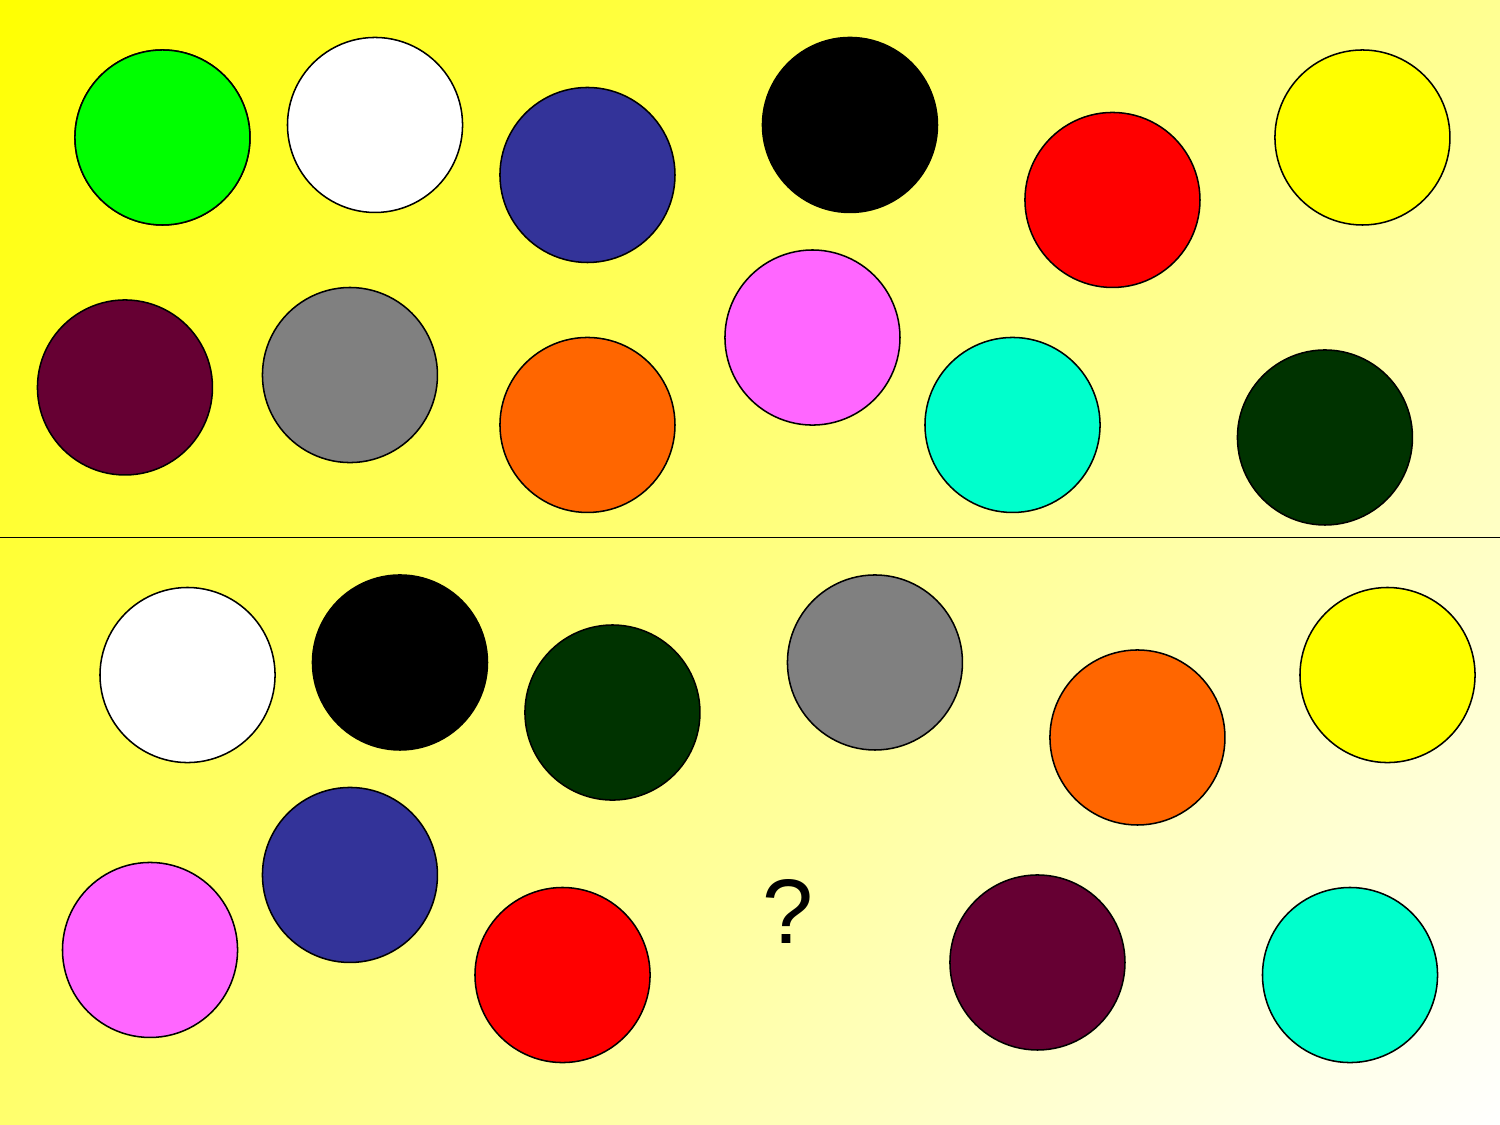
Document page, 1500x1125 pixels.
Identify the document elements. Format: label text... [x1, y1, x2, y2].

text_box [524, 624, 700, 801]
text_box [724, 249, 901, 426]
text_box [1237, 349, 1413, 526]
text_box [1024, 112, 1201, 288]
text_box [287, 37, 463, 213]
text_box ? [687, 825, 888, 988]
text_box [62, 862, 238, 1038]
text_box [262, 787, 438, 963]
text_box [99, 587, 276, 763]
text_box [262, 287, 438, 463]
text_box [949, 874, 1126, 1051]
text_box [787, 574, 963, 751]
text_box [499, 337, 676, 513]
text_box [74, 49, 250, 225]
text_box [37, 299, 213, 475]
text_box [474, 887, 651, 1063]
text_box [762, 37, 938, 213]
text_box [1299, 587, 1476, 763]
text_box [312, 574, 488, 751]
text_box [1049, 649, 1225, 826]
text_box [1274, 49, 1450, 225]
text_box [499, 87, 676, 263]
